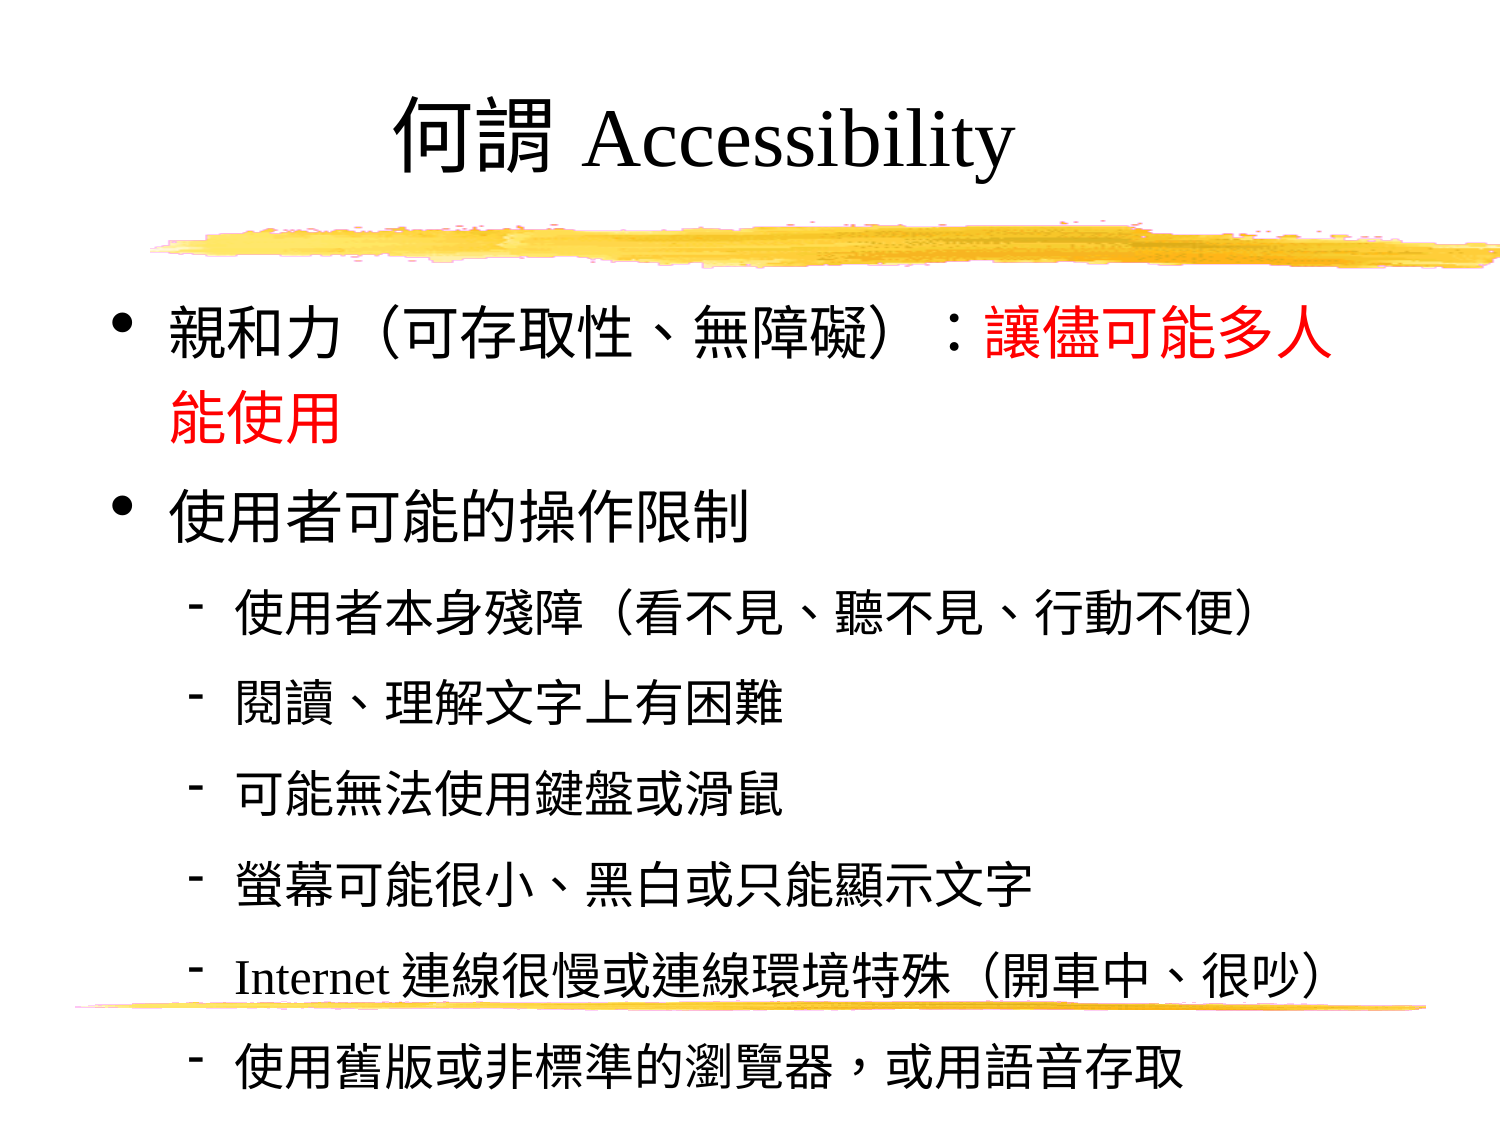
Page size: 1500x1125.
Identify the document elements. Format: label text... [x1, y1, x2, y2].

picture [150, 215, 1500, 279]
picture [75, 999, 112, 1013]
picture [1388, 999, 1426, 1013]
title 何謂Accessibility [66, 30, 1342, 231]
list 親和力（可存取性、無障礙）：讓儘可能多人能使用 使用者可能的操作限制 使用者本身殘障（看不見、聽不見、行動不便） 閱讀、理解文字上有困難 可能無法使用鍵盤或滑鼠 螢幕可能很小、黑白或只能顯示文字 Internet連線很慢或連線環境特殊（開車中、很吵） 使用舊版或非標準的瀏覽器，或用語音存取 http://www.llaids.com.tw/braille.htm 盲用電腦 [112, 287, 1388, 1053]
